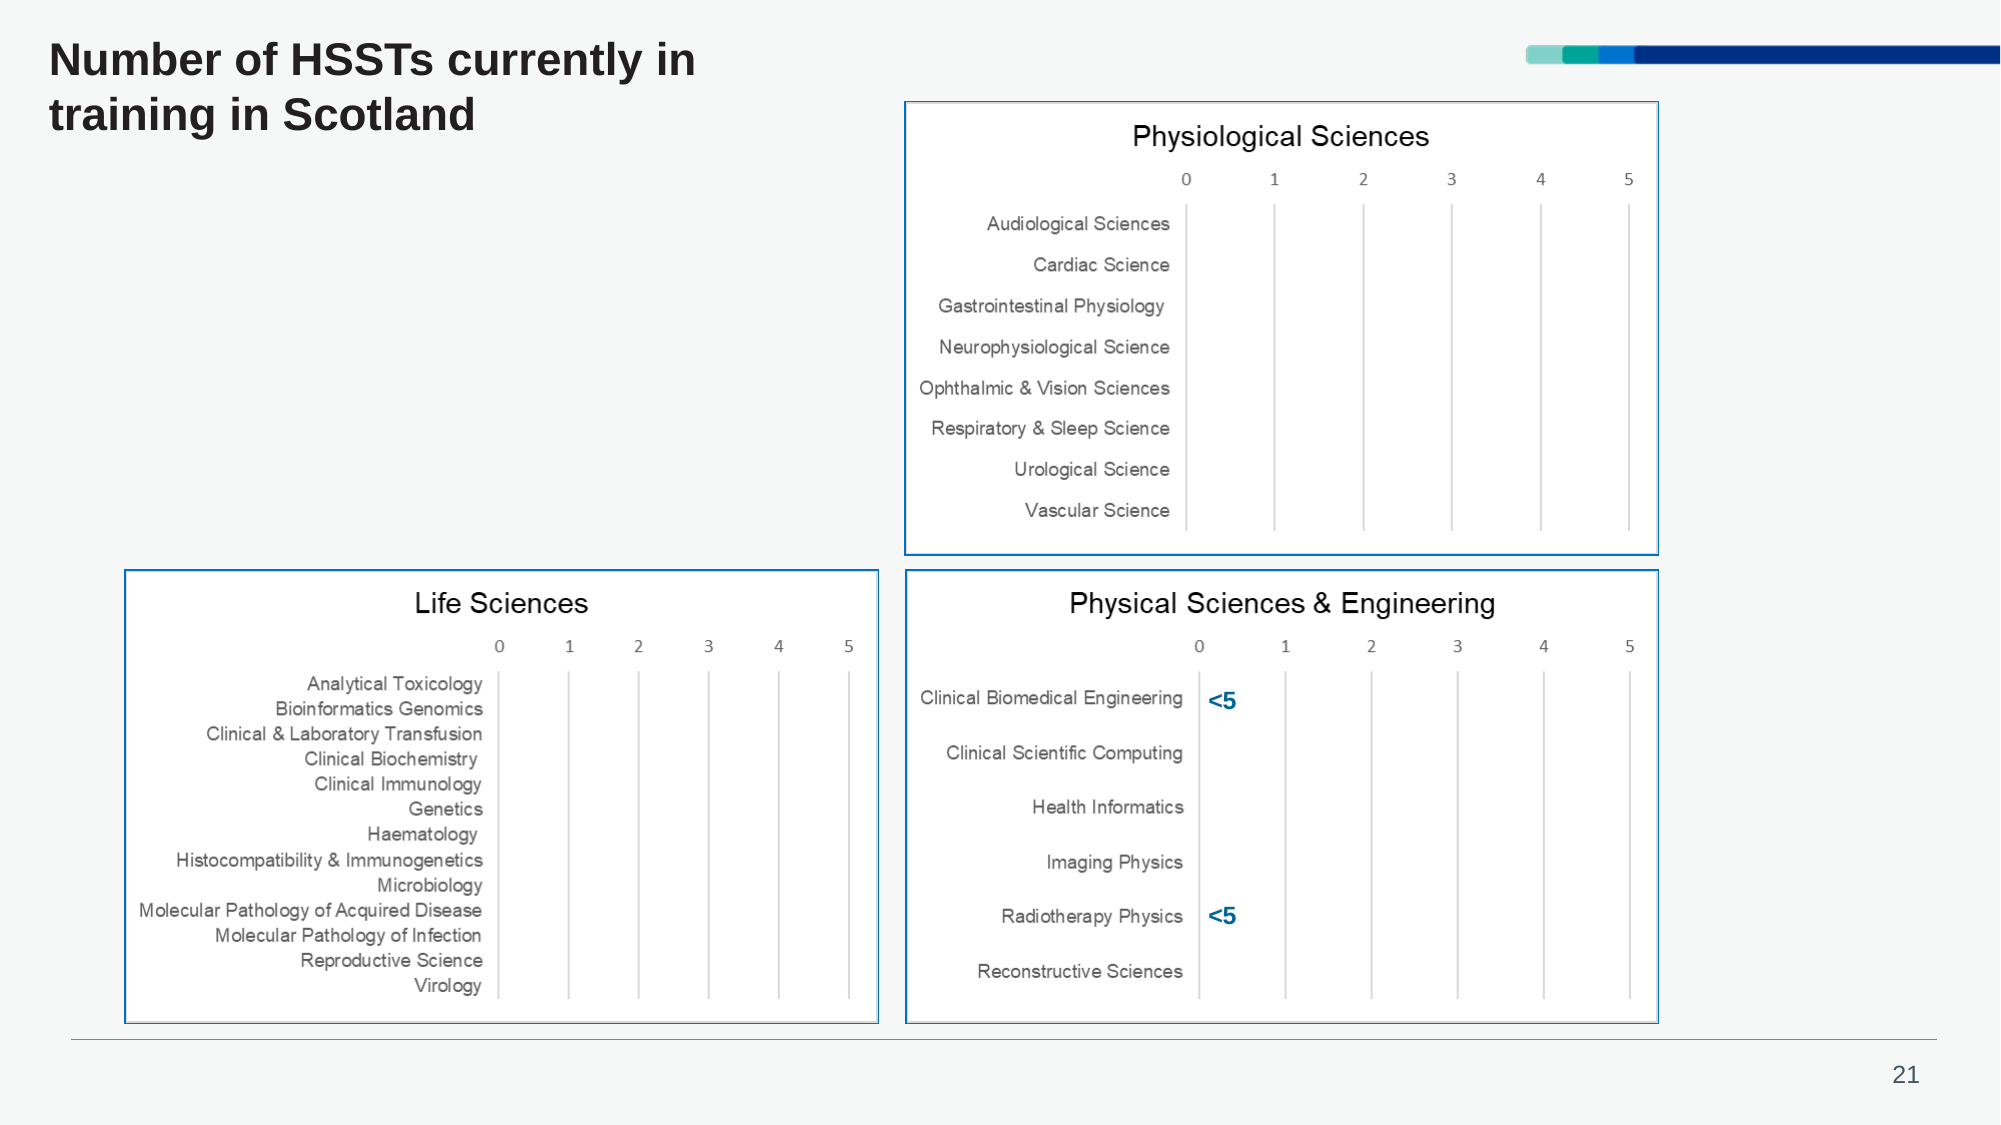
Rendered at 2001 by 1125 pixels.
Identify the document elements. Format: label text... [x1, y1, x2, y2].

picture [125, 570, 878, 1023]
picture [906, 570, 1658, 1023]
text_box <5 [1182, 888, 1263, 941]
text_box Number of HSSTs currently in training in Scotland [33, 22, 716, 149]
text_box <5 [1182, 673, 1263, 726]
picture [905, 102, 1658, 555]
